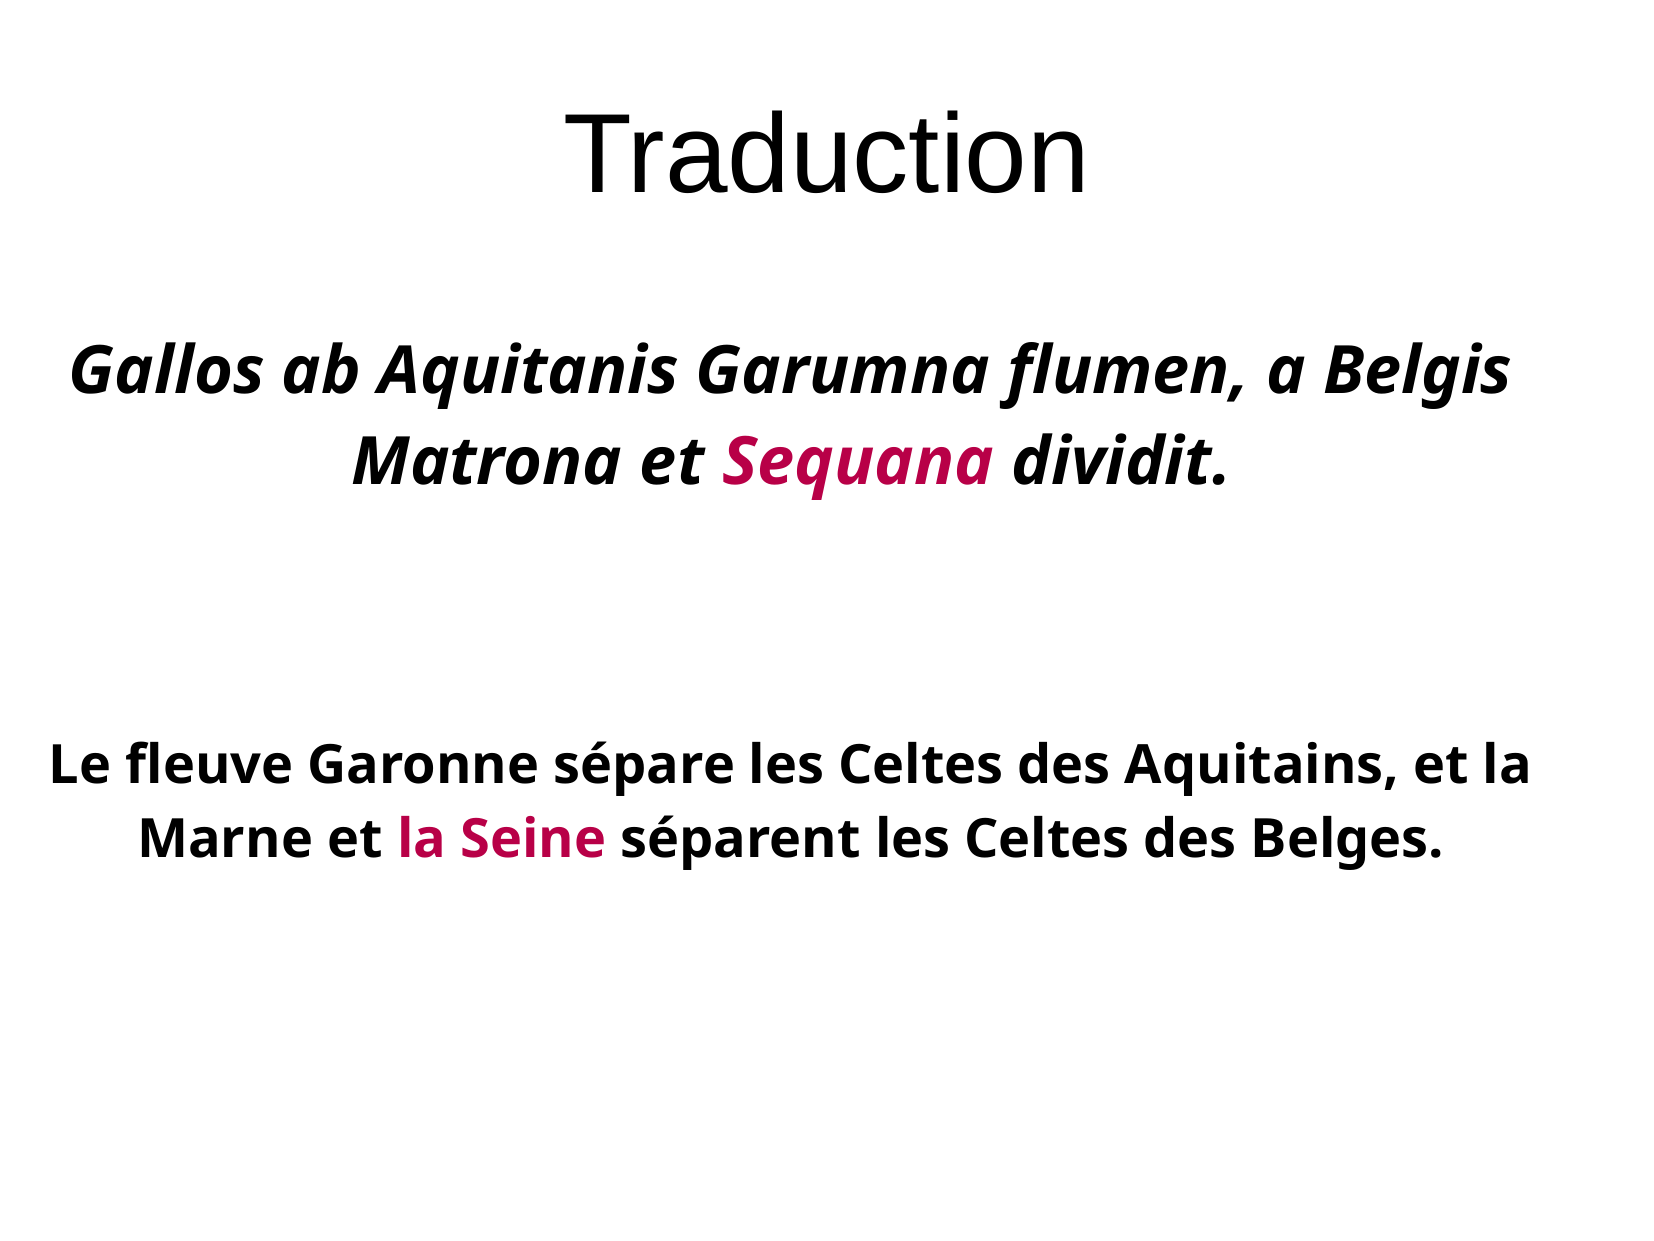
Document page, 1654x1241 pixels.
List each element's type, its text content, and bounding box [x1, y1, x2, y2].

subtitle Gallos ab Aquitanis Garumna flumen, a Belgis Matrona et Sequana dividit. Le fleuve Garonne sépare les Celtes des Aquitains, et la Marne et la Seine séparent les Celtes des Belges. [47, 188, 1536, 1008]
title Traduction [82, 49, 1571, 257]
